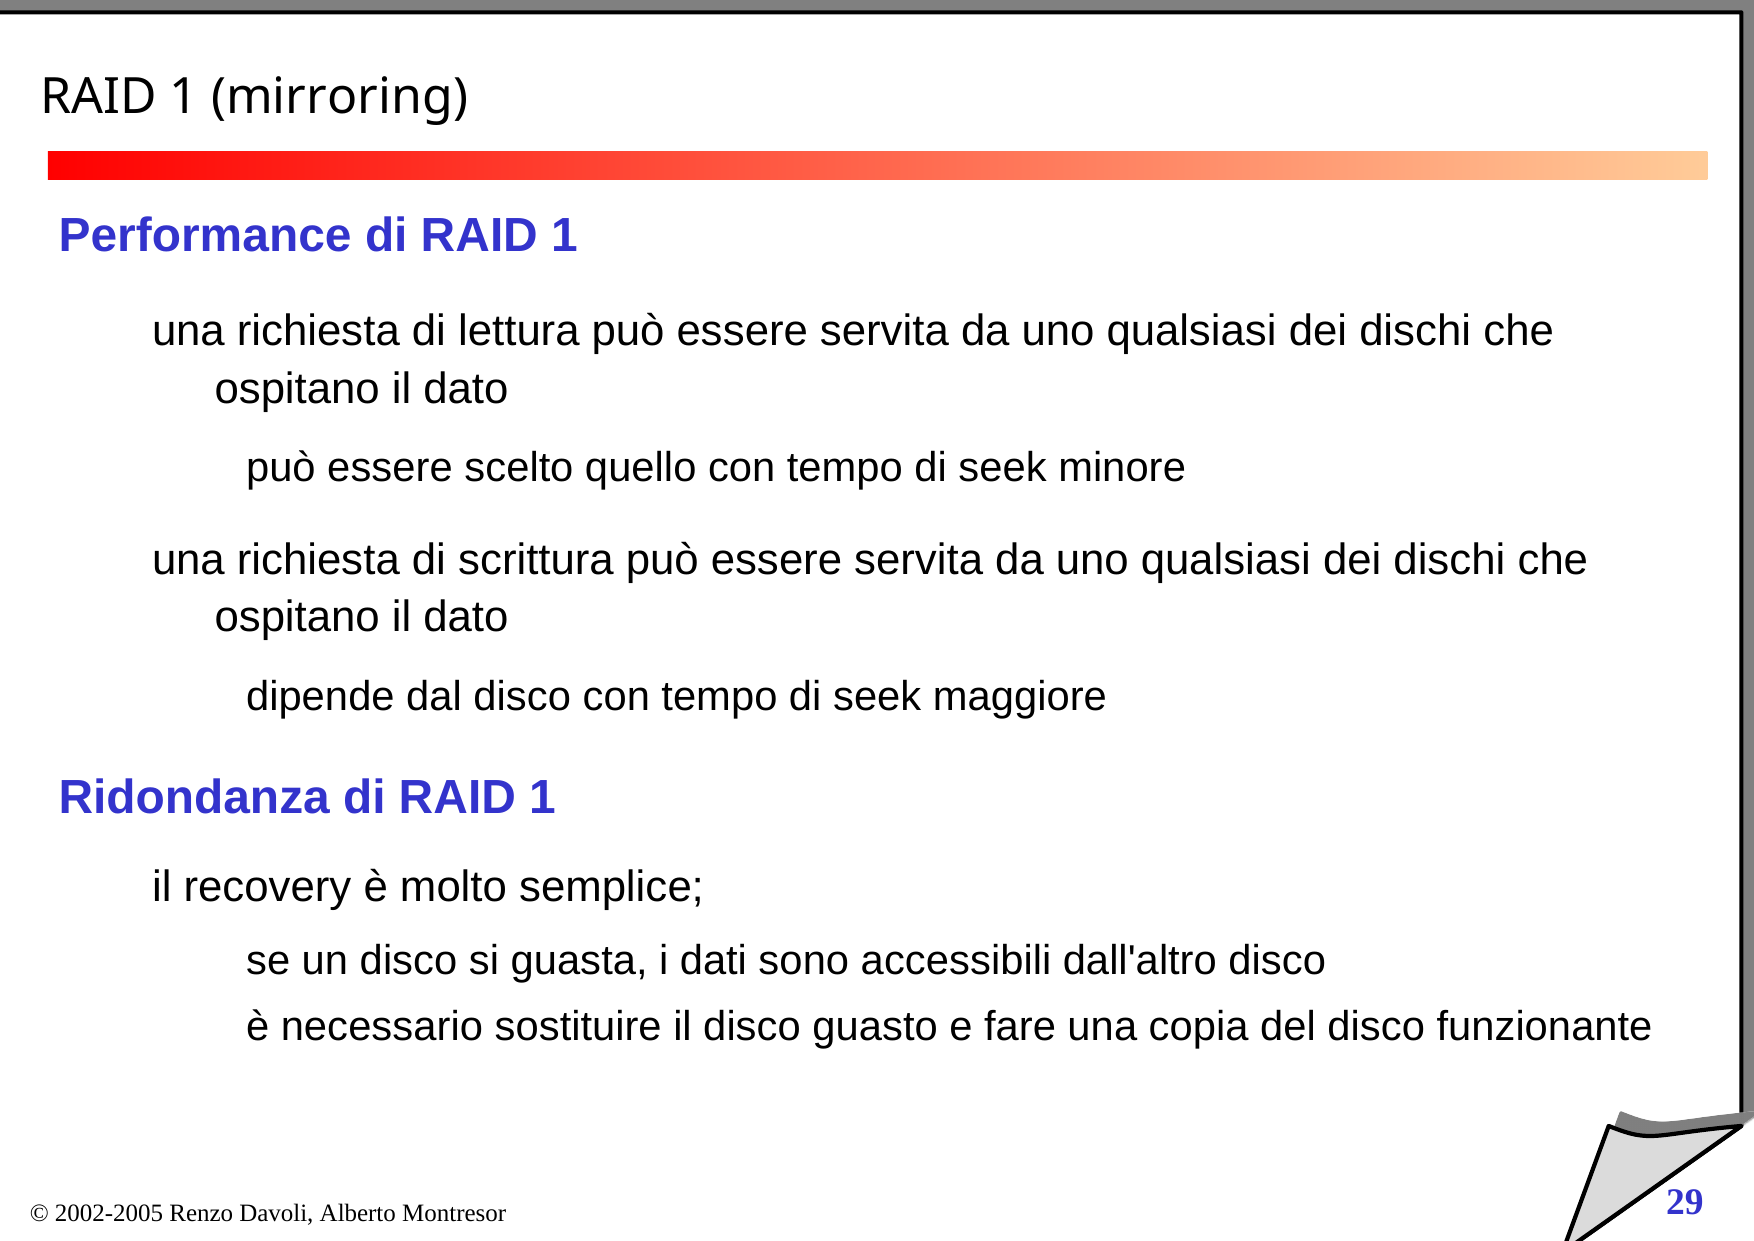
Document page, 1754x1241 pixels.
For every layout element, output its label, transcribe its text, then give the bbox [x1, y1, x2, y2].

list Performance di RAID 1 una richiesta di lettura può essere servita da uno qualsiasi dei dischi che ospitano il dato può essere scelto quello con tempo di seek minore una richiesta di scrittura può essere servita da uno qualsiasi dei dischi che ospitano il dato dipende dal disco con tempo di seek maggiore Ridondanza di RAID 1 il recovery è molto semplice; se un disco si guasta, i dati sono accessibili dall'altro disco è necessario sostituire il disco guasto e fare una copia del disco funzionante [58, 206, 1696, 1136]
text_box 14 [750, 152, 754, 179]
title RAID 1 (mirroring) [40, 49, 1714, 144]
